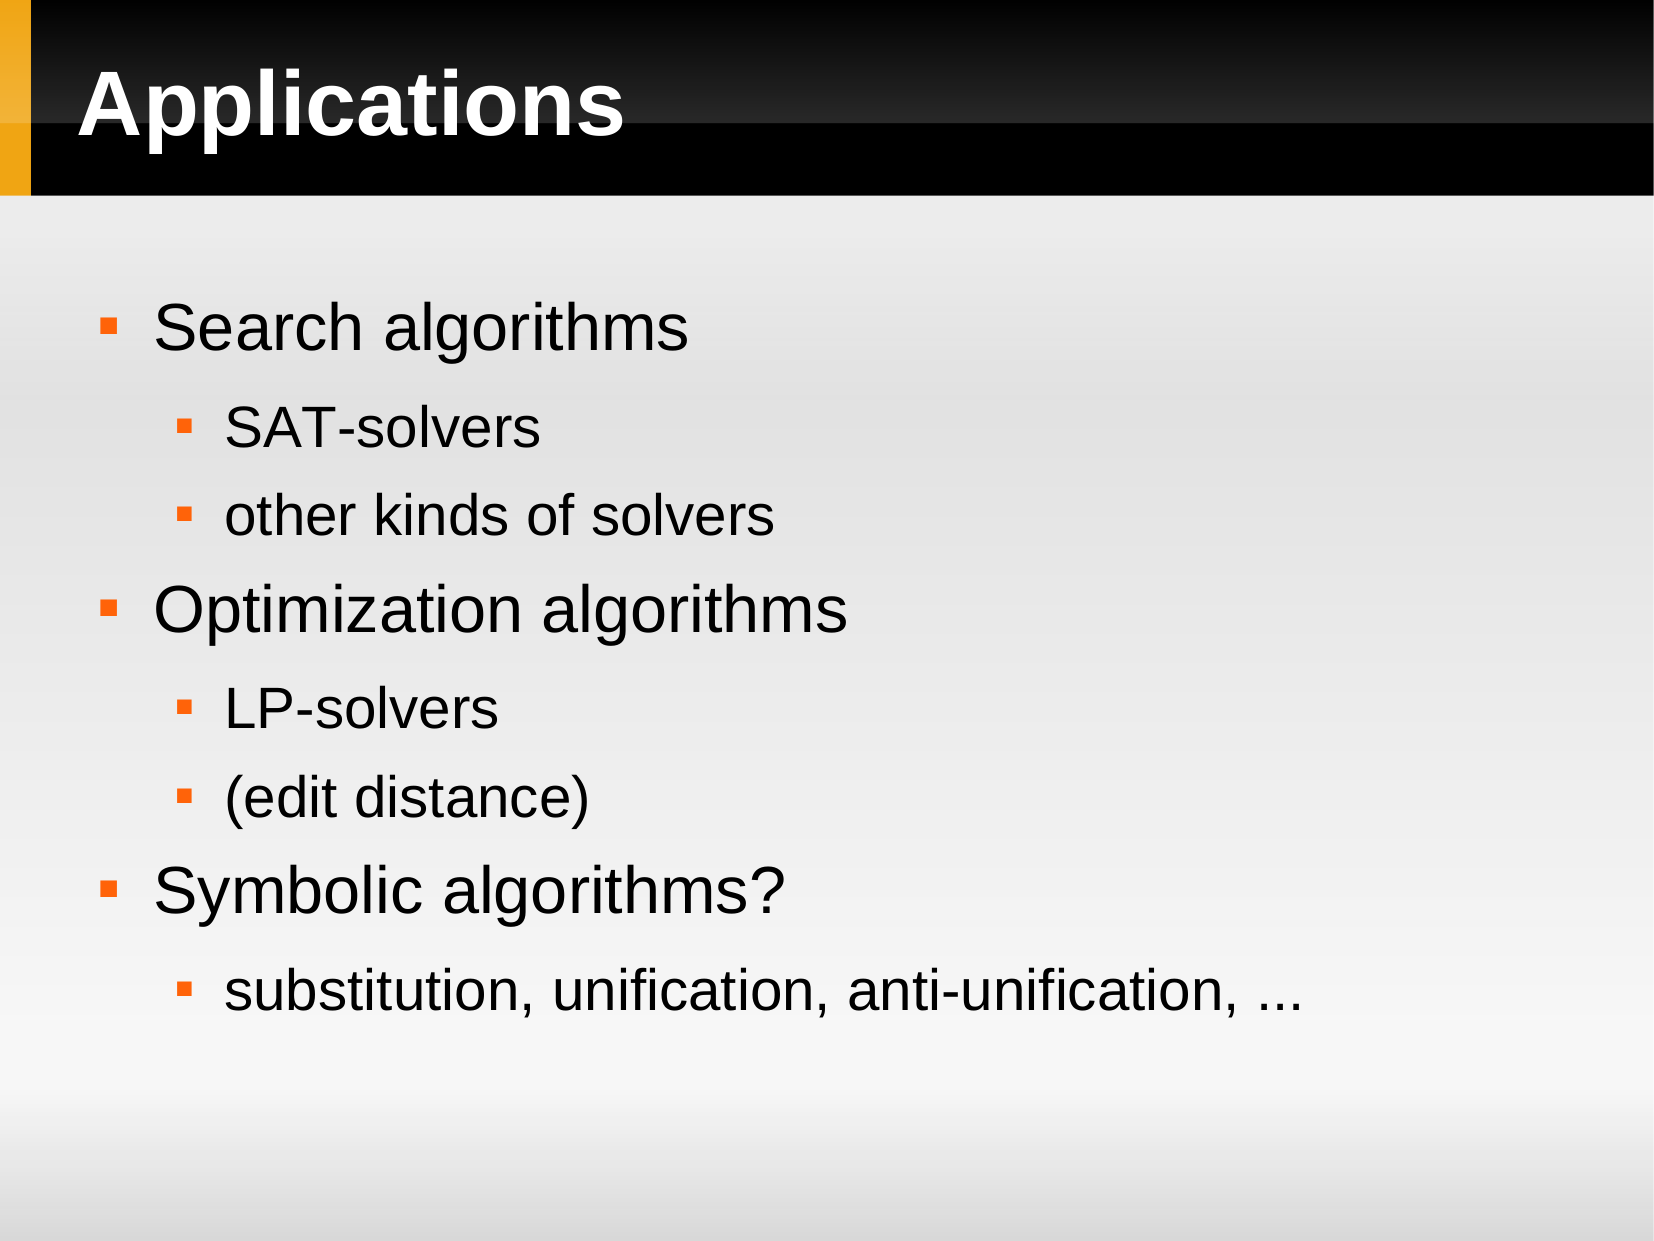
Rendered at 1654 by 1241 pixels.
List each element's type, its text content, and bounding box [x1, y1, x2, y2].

title Applications [76, 7, 1565, 200]
list Search algorithms SAT-solvers other kinds of solvers Optimization algorithms LP-solvers (edit distance) Symbolic algorithms? substitution, unification, anti-unification, ... [82, 290, 1571, 1094]
picture [0, 0, 1654, 1241]
